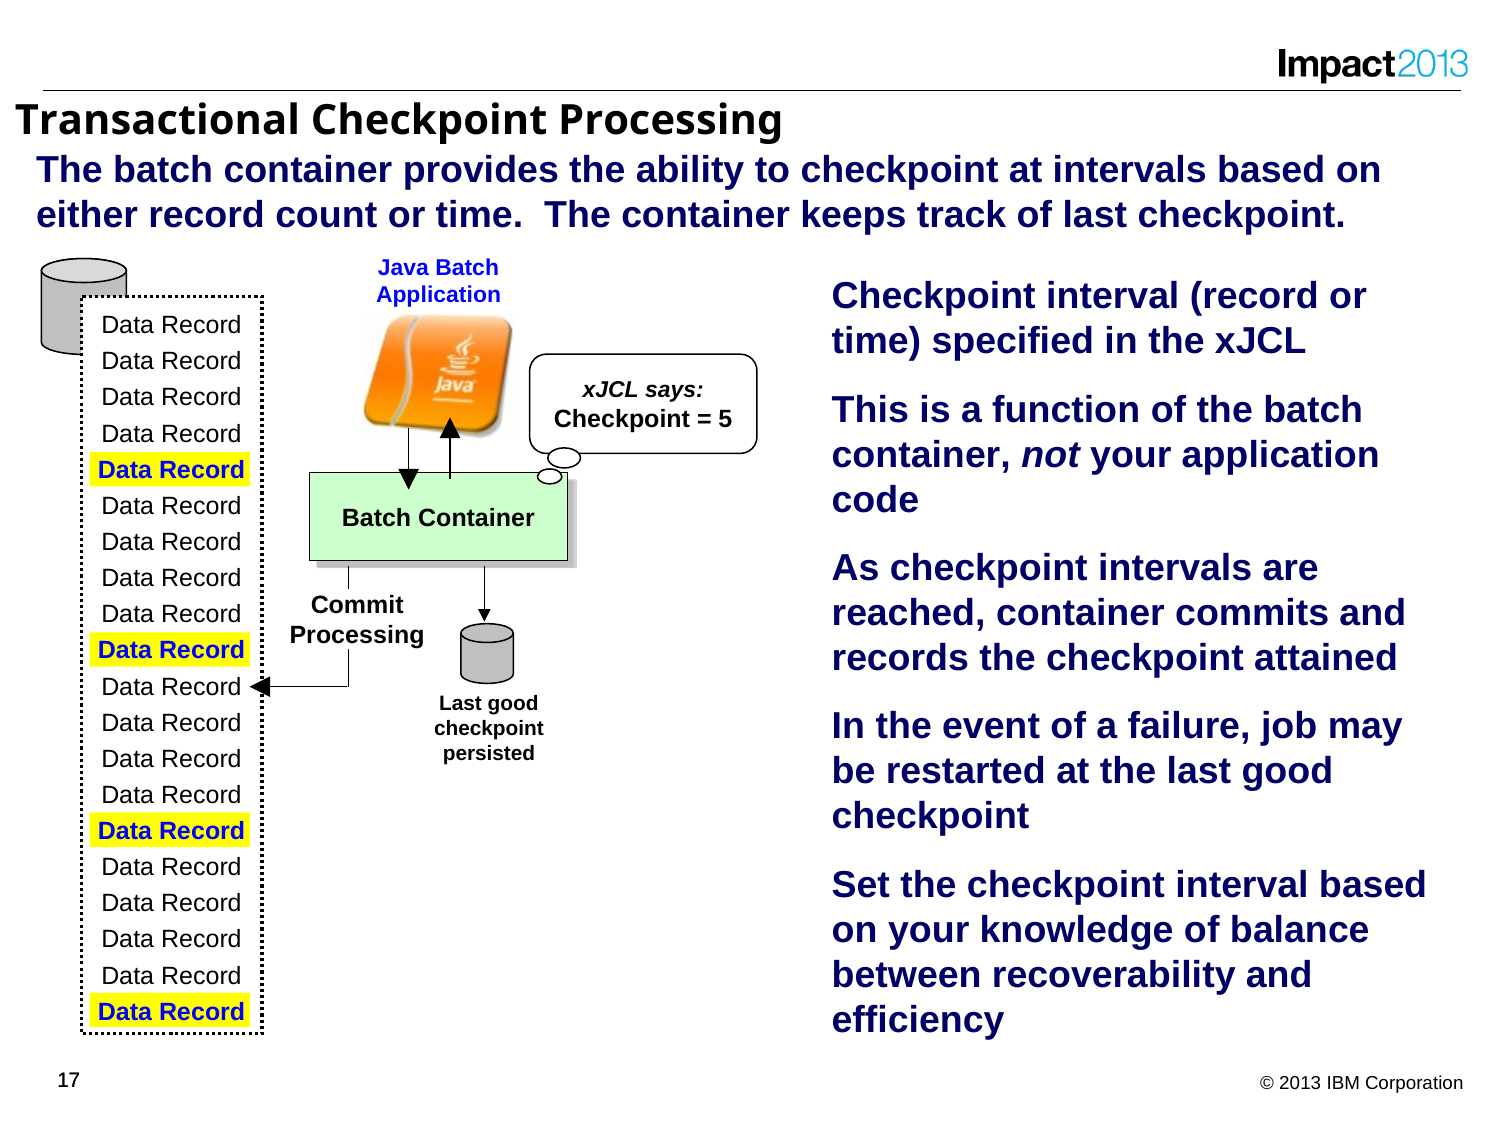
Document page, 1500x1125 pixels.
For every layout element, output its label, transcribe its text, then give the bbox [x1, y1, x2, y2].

picture [1279, 49, 1468, 84]
text_box Checkpoint interval (record or time) specified in the xJCL This is a function of the batch container, not your application code As checkpoint intervals are reached, container commits and records the checkpoint attained In the event of a failure, job may be restarted at the last good checkpoint Set the checkpoint interval based on your knowledge of balance between recoverability and efficiency [816, 263, 1448, 1048]
text_box xJCL says: Checkpoint = 5 [543, 374, 743, 433]
text_box Batch Container [314, 501, 563, 532]
text_box The batch container provides the ability to checkpoint at intervals based on either record count or time. The container keeps track of last checkpoint. [35, 145, 1469, 236]
text_box [309, 468, 568, 561]
text_box Transactional Checkpoint Processing [0, 84, 1500, 151]
picture [1420, 52, 1432, 74]
picture [363, 314, 514, 440]
text_box [529, 354, 757, 468]
text_box Last good checkpoint persisted [426, 689, 552, 765]
text_box Commit Processing [276, 589, 438, 650]
text_box [460, 623, 514, 684]
text_box Data Record Data Record Data Record Data Record Data Record Data Record Data Record Data Record Data Record Data Record Data Record Data Record Data Record Data Record Data Record Data Record Data Record Data Record Data Record Data Record [89, 308, 254, 1026]
text_box [41, 272, 262, 1034]
text_box Java Batch Application [361, 252, 516, 308]
